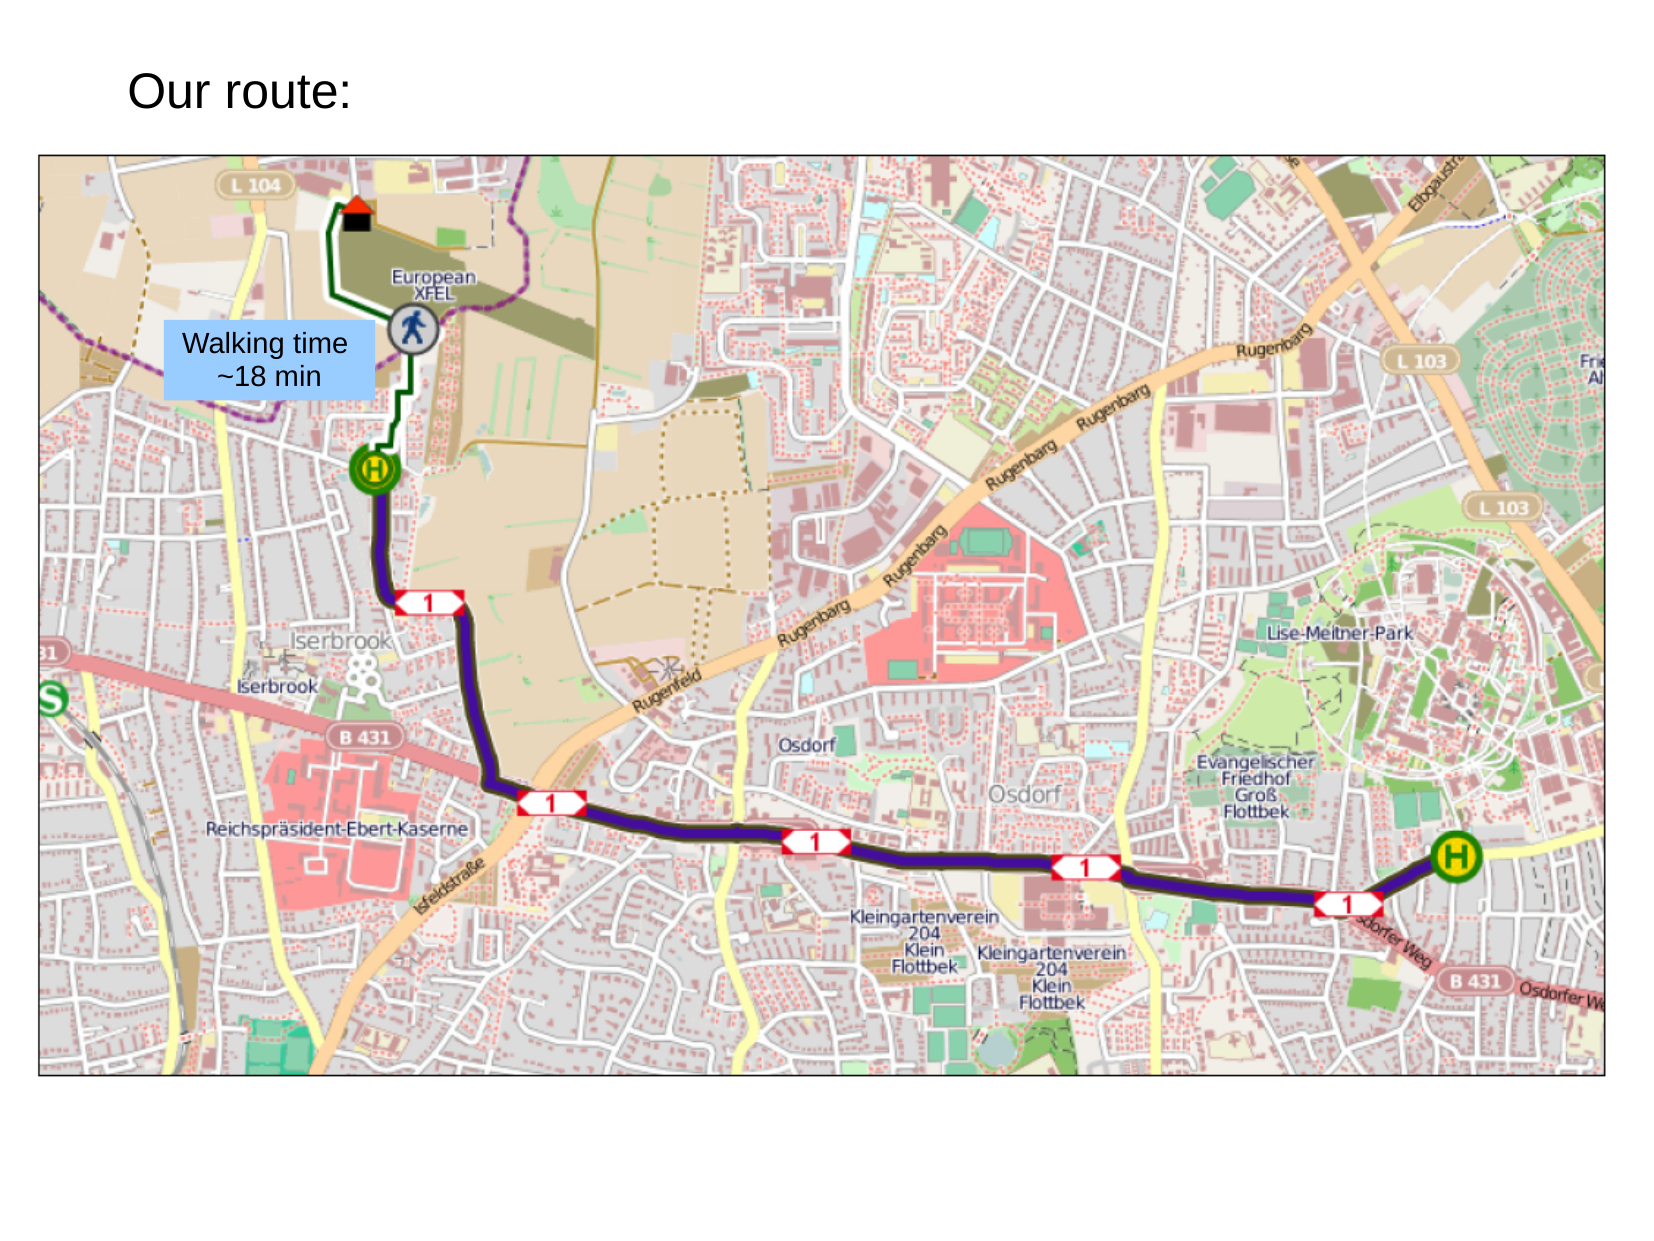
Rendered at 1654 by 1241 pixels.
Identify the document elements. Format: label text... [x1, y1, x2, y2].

text_box Walking time ~18 min [163, 319, 376, 401]
text_box Our route: [112, 55, 1051, 127]
picture [34, 149, 1613, 1081]
